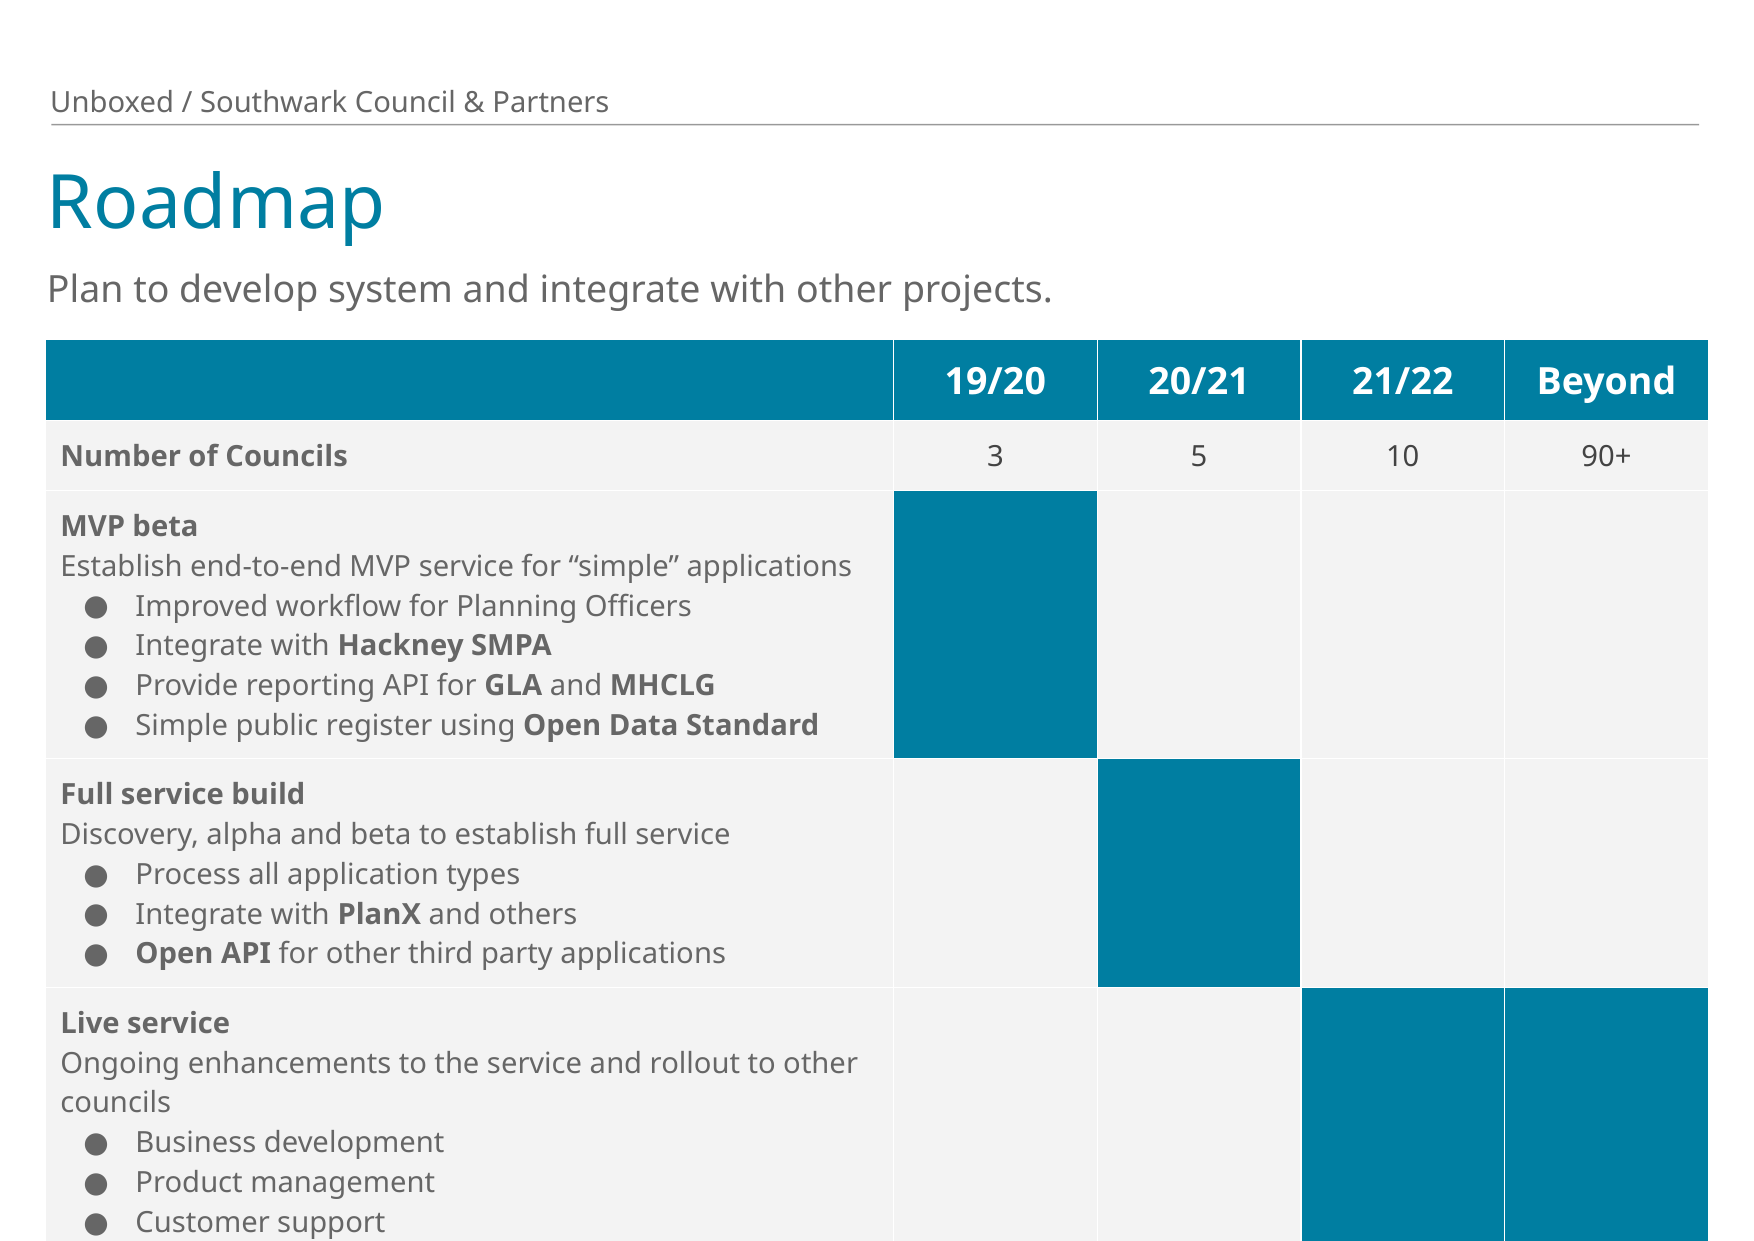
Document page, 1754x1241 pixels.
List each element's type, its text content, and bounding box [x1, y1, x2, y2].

text_box Roadmap Plan to develop system and integrate with other projects. [29, 136, 1693, 1154]
table_cell [894, 988, 1097, 1241]
table_cell 5 [1098, 421, 1300, 490]
table_cell Number of Councils [46, 421, 893, 490]
table_header Beyond [1505, 340, 1708, 420]
table_cell [1302, 491, 1504, 758]
table_cell [1302, 759, 1504, 987]
table_header 19/20 [894, 340, 1097, 420]
table_cell [894, 491, 1097, 758]
text_box Unboxed / Southwark Council & Partners [32, 65, 775, 128]
table_cell [1098, 759, 1300, 987]
table_cell [894, 759, 1097, 987]
table_cell [1302, 988, 1504, 1241]
table_header [46, 340, 893, 420]
table_cell [1098, 491, 1300, 758]
table_header 21/22 [1302, 340, 1504, 420]
table_cell MVP beta Establish end-to-end MVP service for “simple” applications Improved workflow for Planning Officers Integrate with Hackney SMPA Provide reporting API for GLA and MHCLG Simple public register using Open Data Standard [46, 491, 893, 758]
table_header 20/21 [1098, 340, 1300, 420]
table_cell [1505, 491, 1708, 758]
table_cell Live service Ongoing enhancements to the service and rollout to other councils Business development Product management Customer support [46, 988, 893, 1241]
table_cell 90+ [1505, 421, 1708, 490]
table_cell [1505, 988, 1708, 1241]
table_cell [1098, 988, 1300, 1241]
table_cell [1505, 759, 1708, 987]
table_cell Full service build Discovery, alpha and beta to establish full service Process all application types Integrate with PlanX and others Open API for other third party applications [46, 759, 893, 987]
table_cell 10 [1302, 421, 1504, 490]
table_cell 3 [894, 421, 1097, 490]
